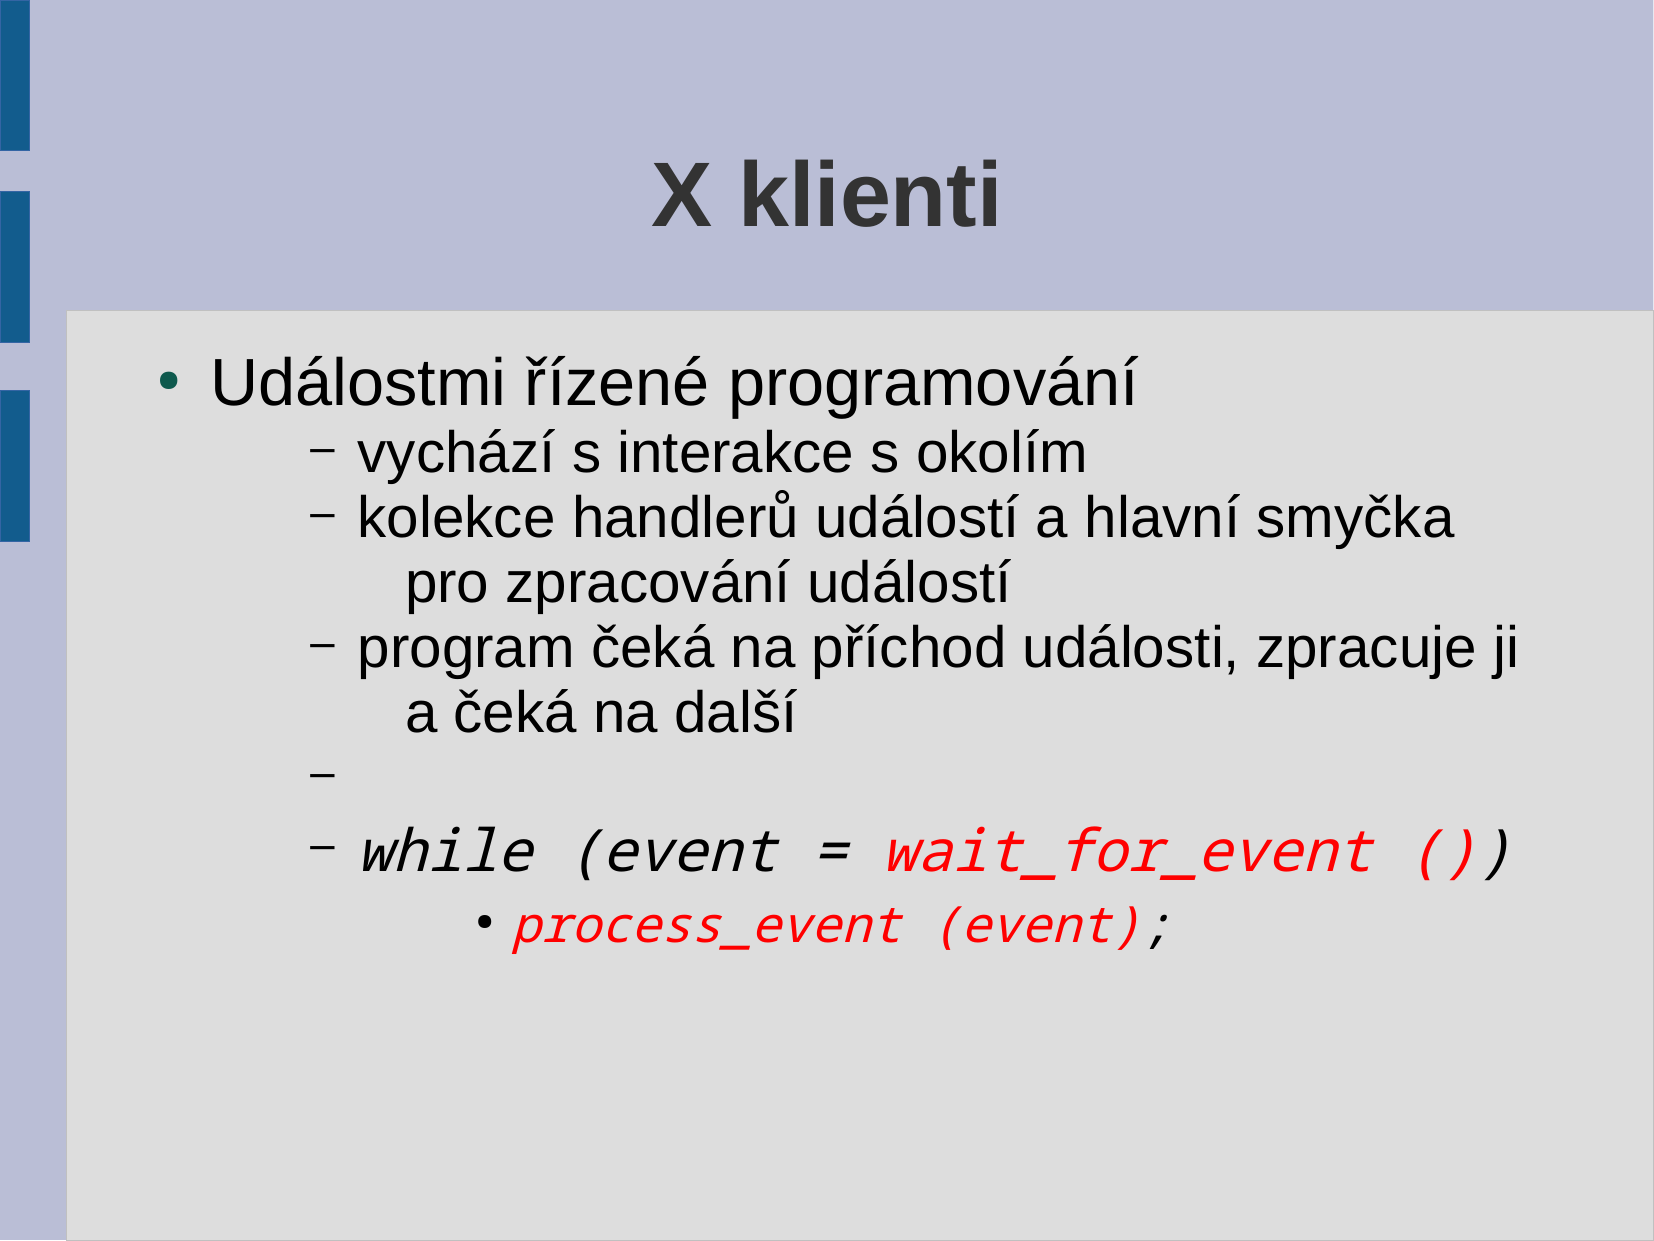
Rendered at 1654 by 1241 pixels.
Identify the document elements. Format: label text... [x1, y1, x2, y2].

title X klienti [121, 91, 1534, 299]
list Událostmi řízené programování vychází s interakce s okolím kolekce handlerů událostí a hlavní smyčka pro zpracování událostí program čeká na příchod události, zpracuje ji a čeká na další while (event = wait_for_event ()) process_event (event); [121, 344, 1534, 1127]
